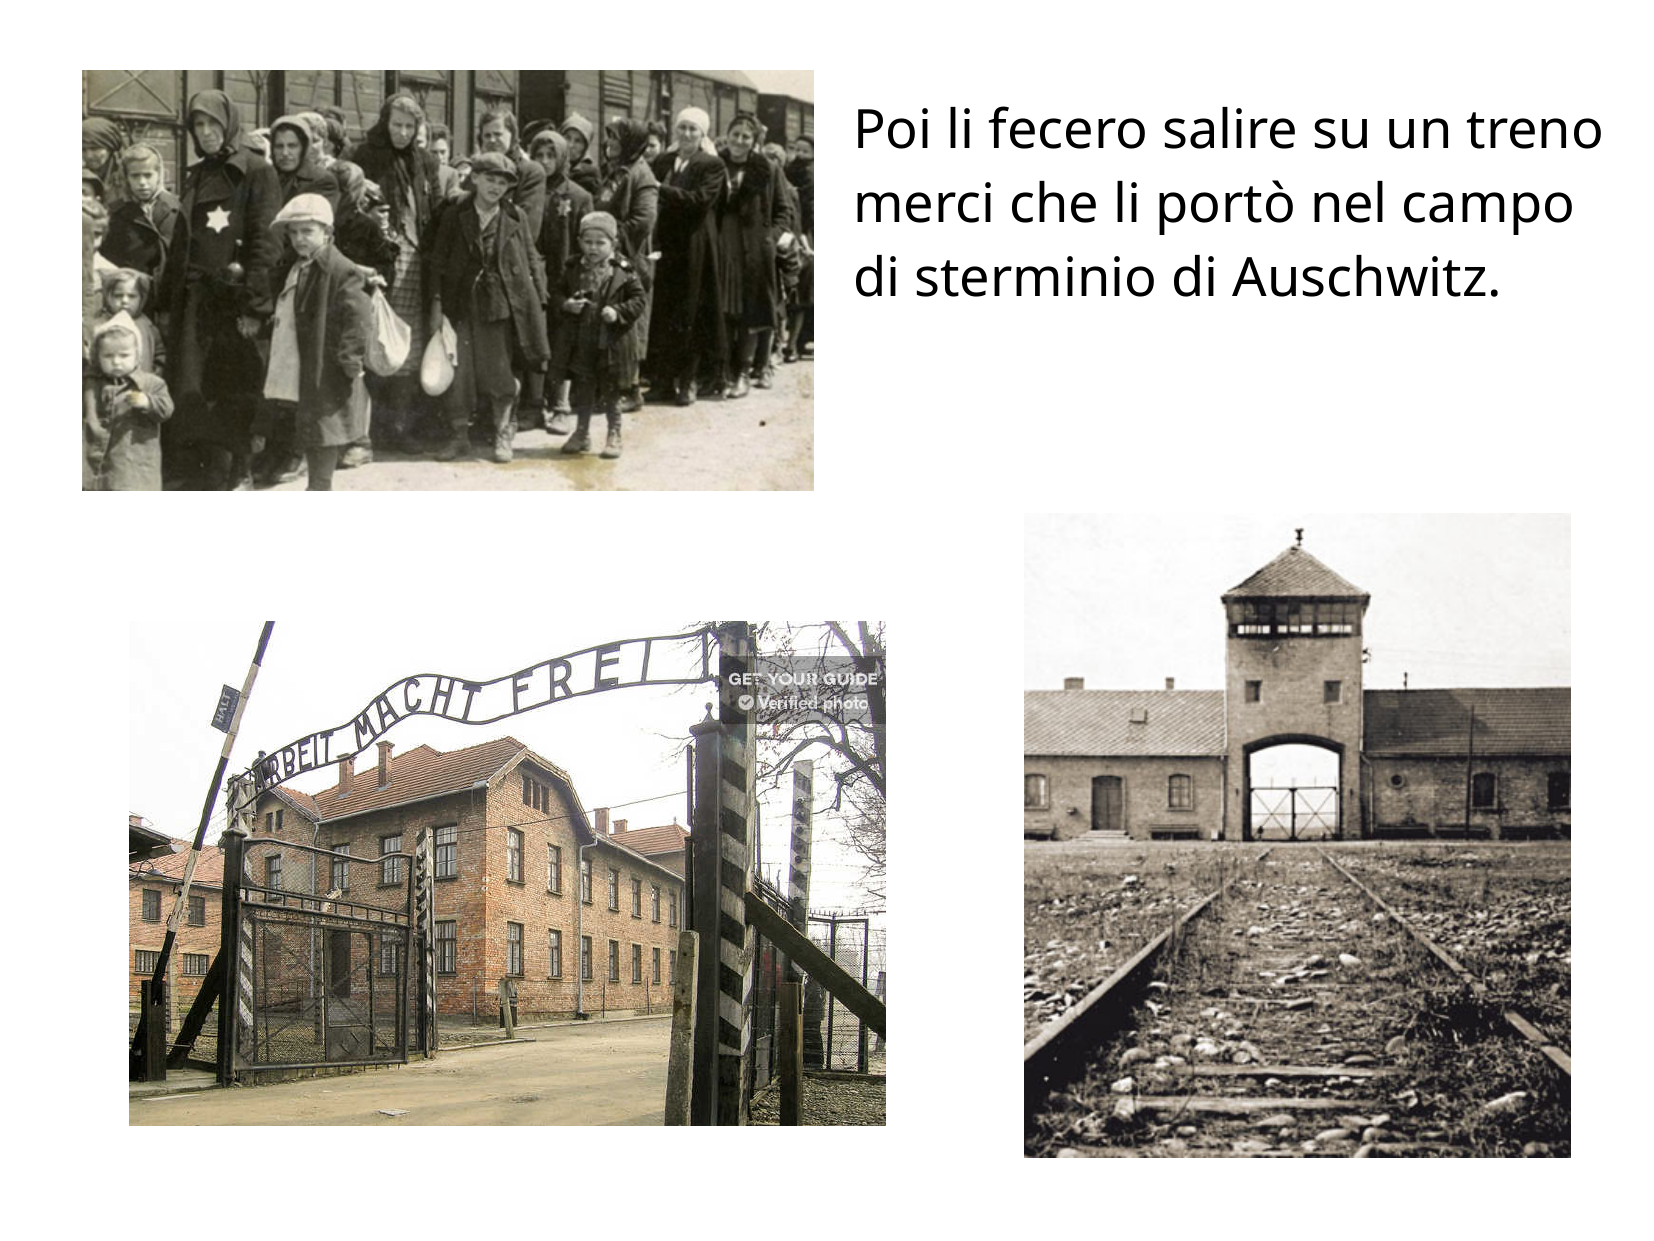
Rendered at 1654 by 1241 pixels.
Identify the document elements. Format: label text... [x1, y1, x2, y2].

picture [129, 621, 886, 1126]
picture [82, 70, 814, 491]
picture [1024, 513, 1571, 1158]
text_box Poi li fecero salire su un treno merci che li portò nel campo di sterminio di Auschwitz. [838, 82, 1635, 327]
